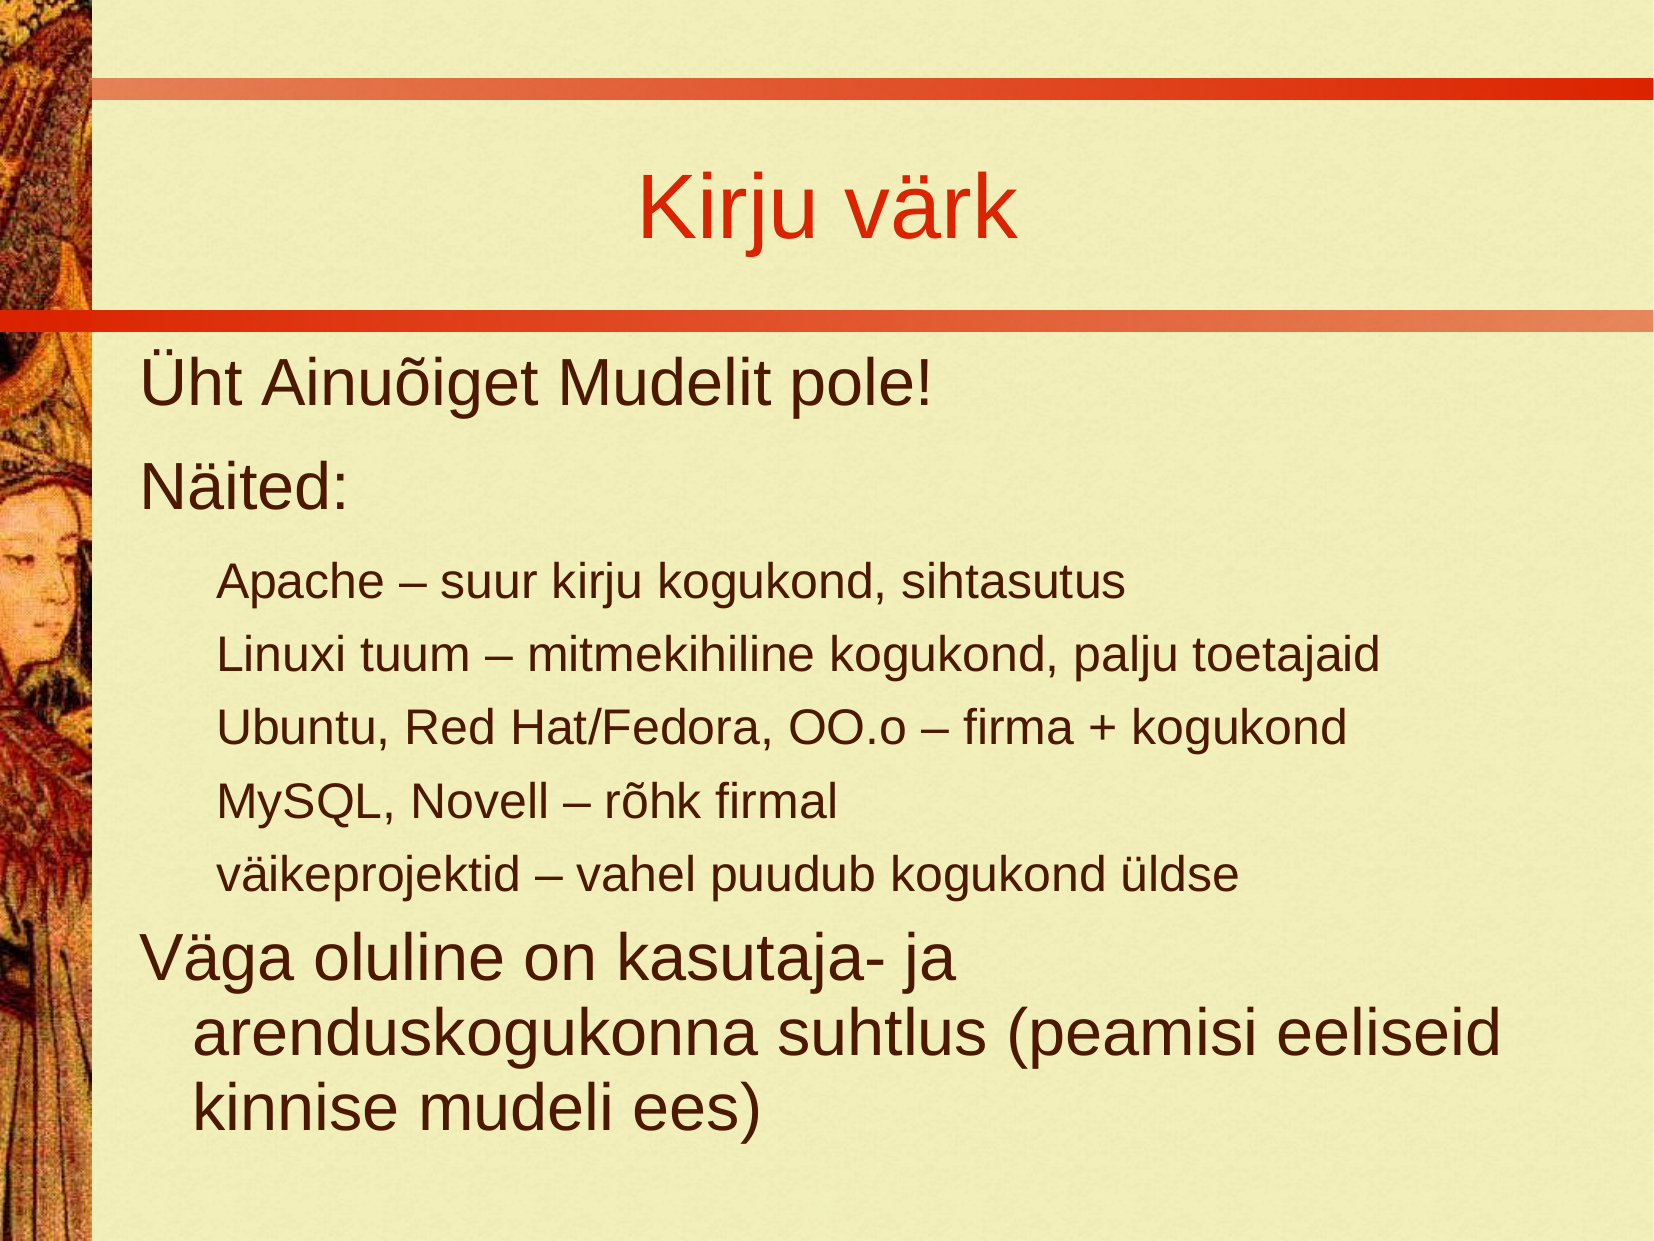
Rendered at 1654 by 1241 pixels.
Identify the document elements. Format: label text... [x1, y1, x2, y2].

picture [0, 0, 1654, 310]
title Kirju värk [121, 102, 1534, 311]
list Üht Ainuõiget Mudelit pole! Näited: Apache – suur kirju kogukond, sihtasutus Linuxi tuum – mitmekihiline kogukond, palju toetajaid Ubuntu, Red Hat/Fedora, OO.o – firma + kogukond MySQL, Novell – rõhk firmal väikeprojektid – vahel puudub kogukond üldse Väga oluline on kasutaja- ja arenduskogukonna suhtlus (peamisi eeliseid kinnise mudeli ees) [121, 344, 1534, 1145]
picture [0, 332, 1654, 1241]
